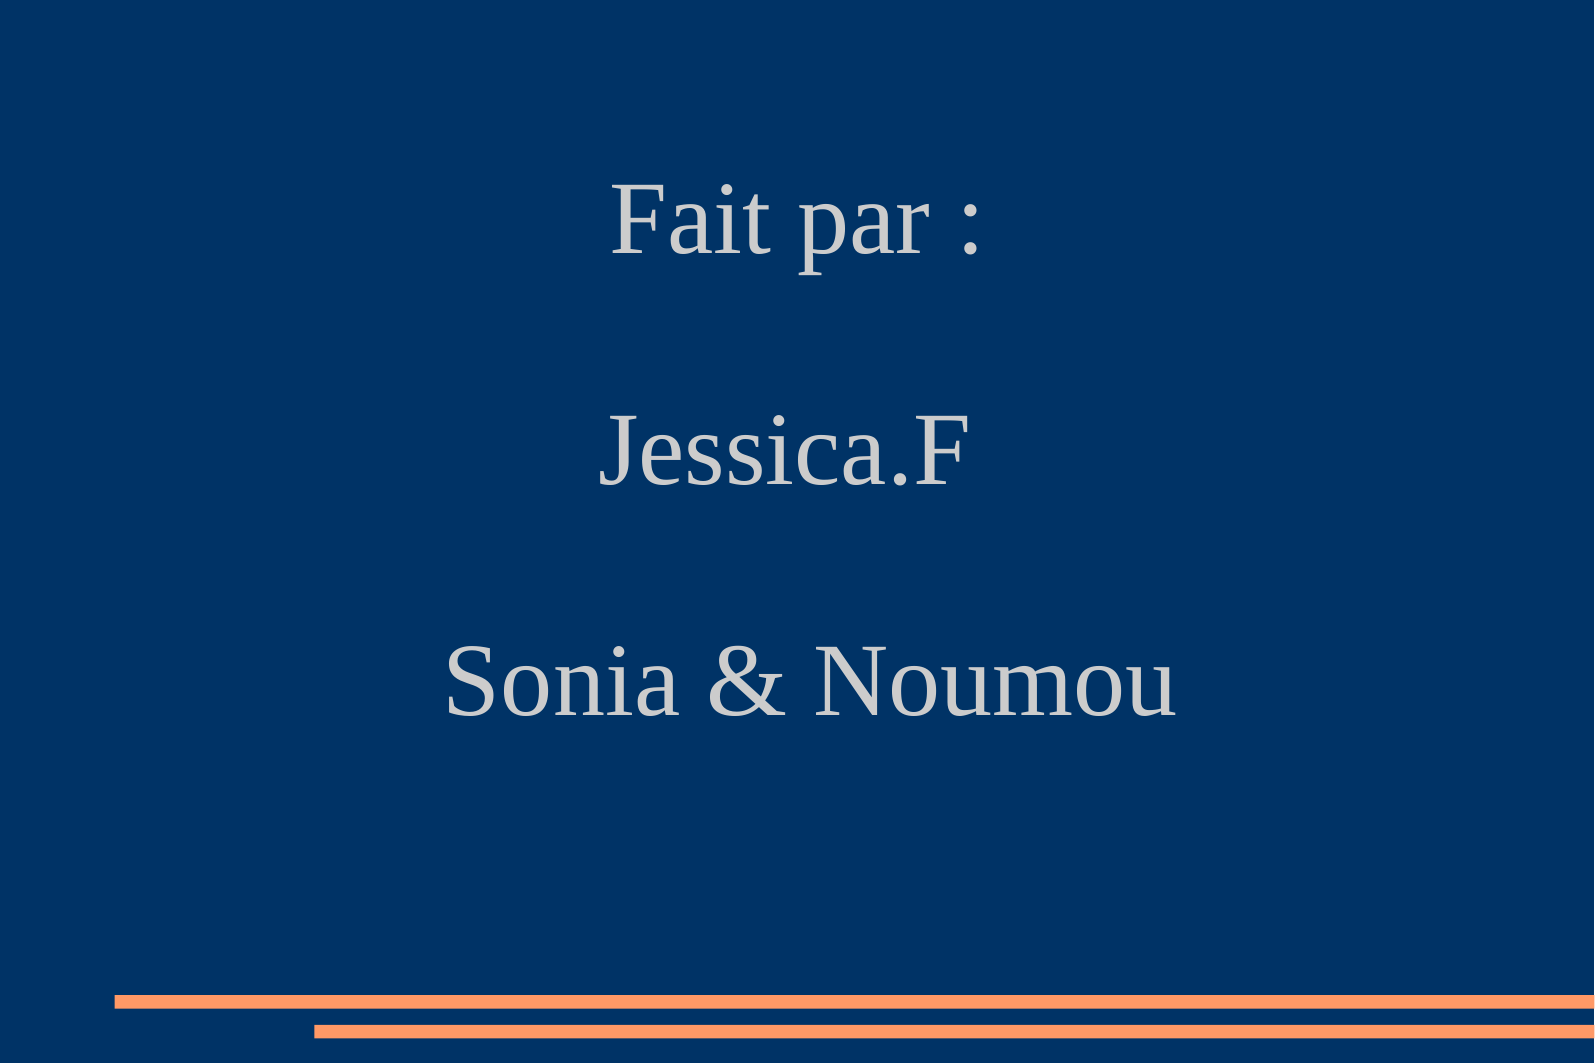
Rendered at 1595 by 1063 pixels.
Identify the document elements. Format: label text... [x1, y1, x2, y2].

subtitle Fait par : Jessica.F Sonia & Noumou [117, 39, 1479, 971]
